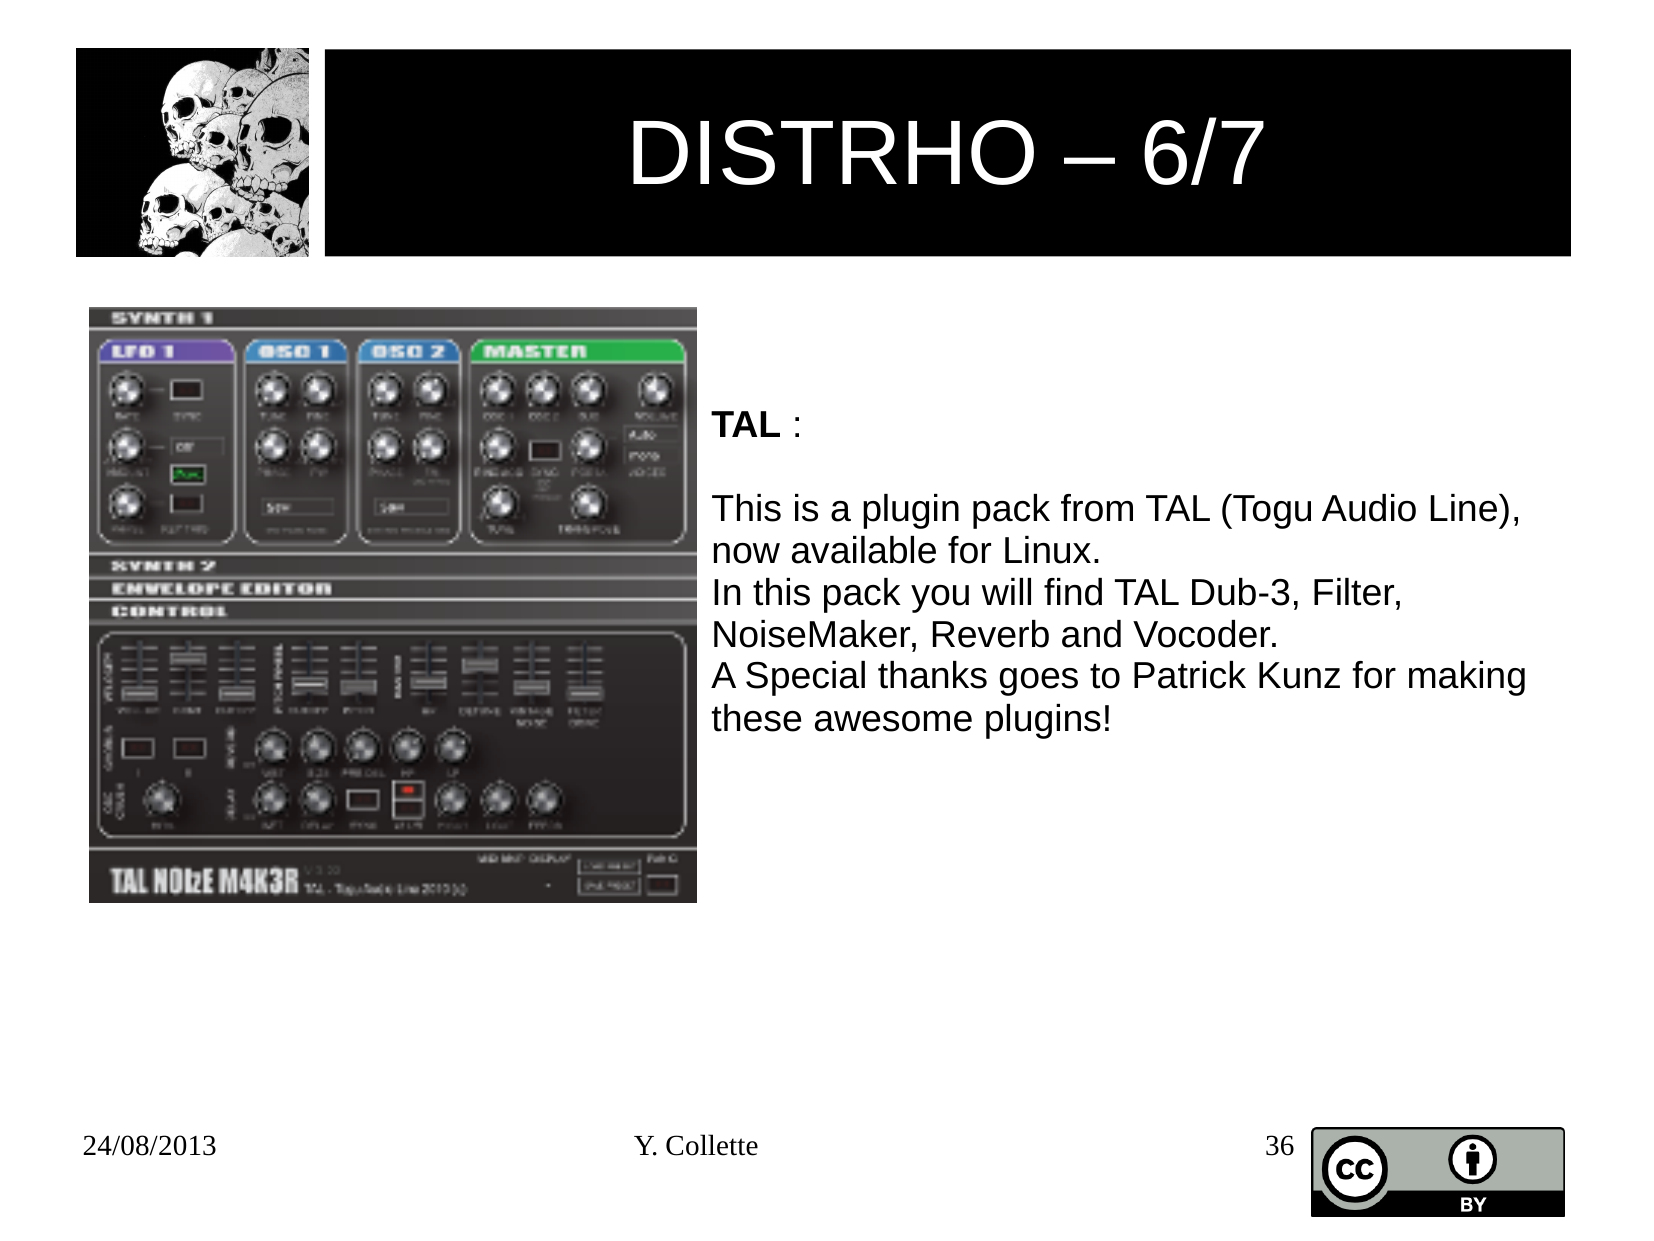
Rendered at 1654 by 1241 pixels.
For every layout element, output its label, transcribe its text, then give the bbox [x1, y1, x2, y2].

picture [76, 48, 309, 257]
text_box TAL : This is a plugin pack from TAL (Togu Audio Line), now available for Linux. In this pack you will find TAL Dub-3, Filter, NoiseMaker, Reverb and Vocoder. A Special thanks goes to Patrick Kunz for making these awesome plugins! [696, 395, 1571, 747]
title DISTRHO – 6/7 [324, 49, 1571, 257]
picture [1311, 1127, 1565, 1217]
picture [89, 307, 697, 903]
